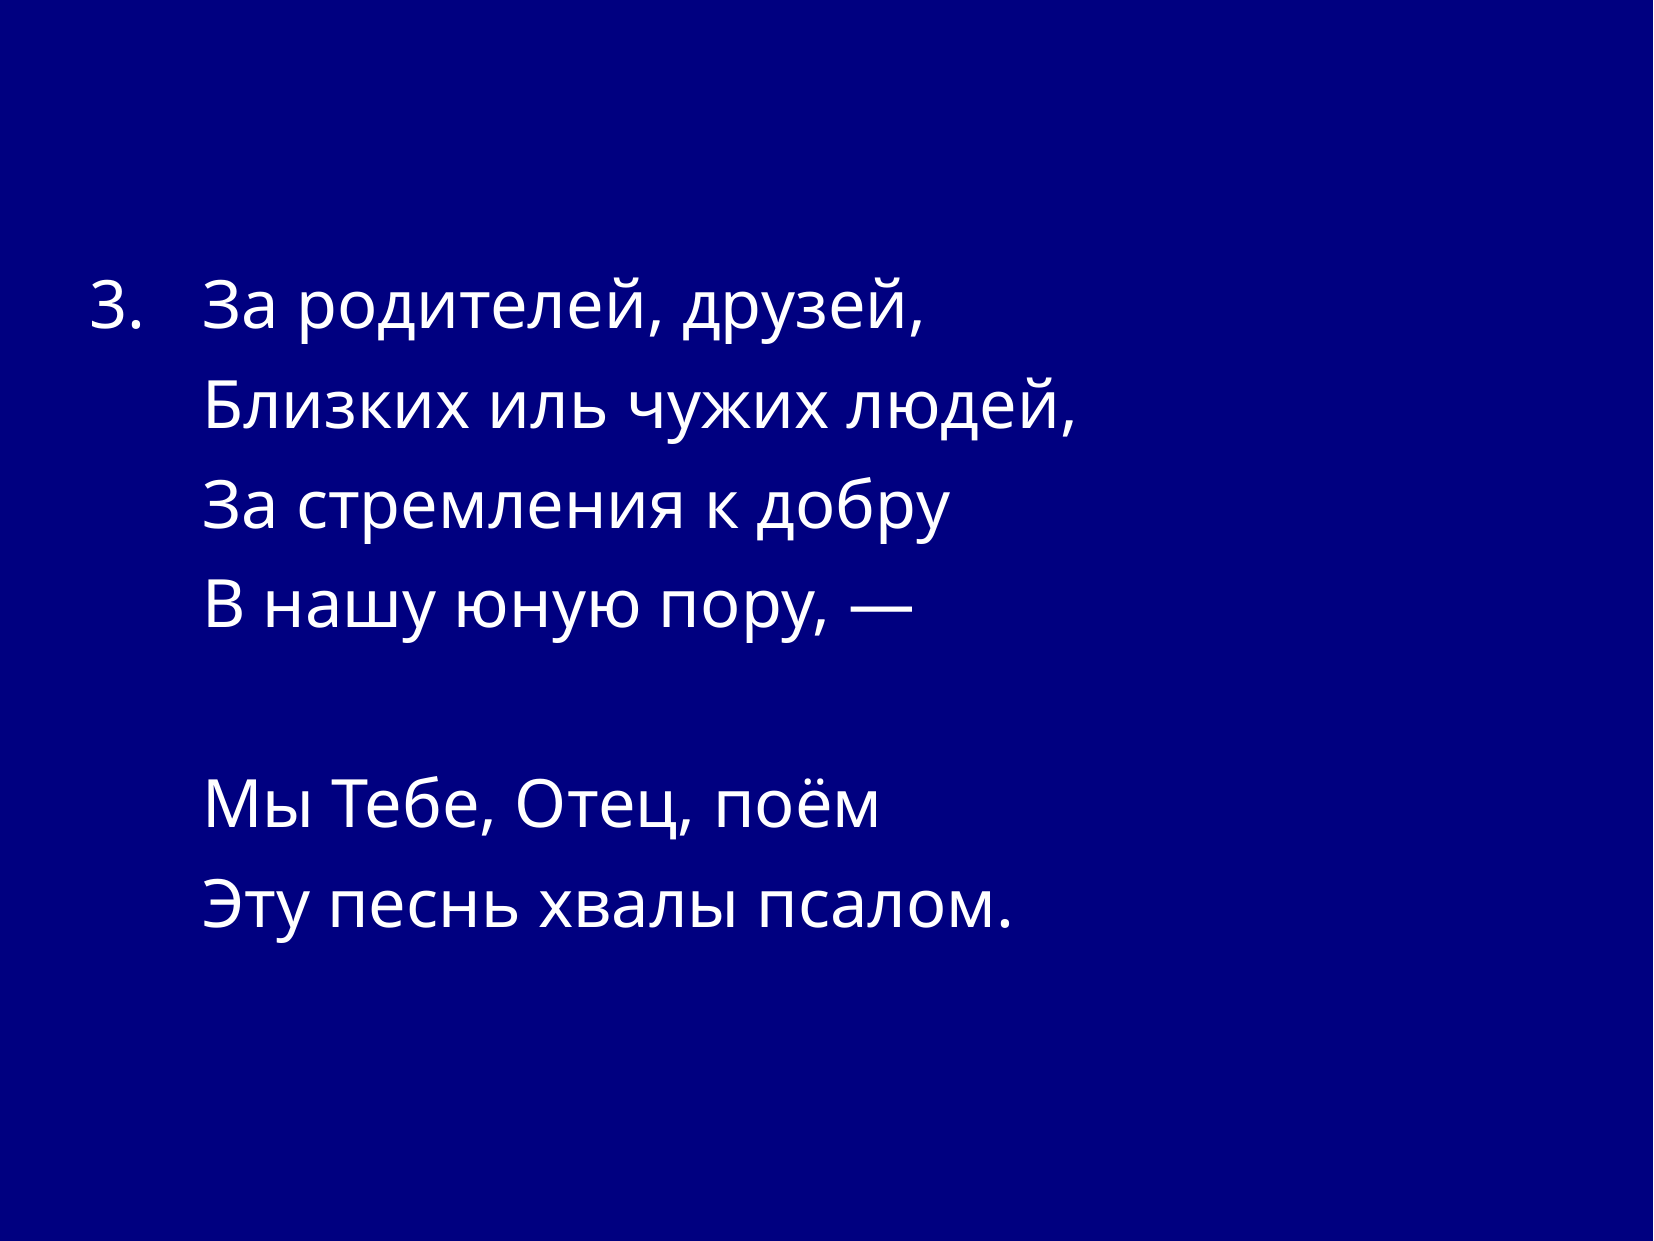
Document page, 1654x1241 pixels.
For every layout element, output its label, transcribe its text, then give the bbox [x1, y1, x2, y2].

text_box 3. За родителей, друзей, Близких иль чужих людей, За стремления к добру В нашу юную пору, ― Мы Тебе, Отец, поём Эту песнь хвалы псалом. [75, 150, 1576, 1163]
